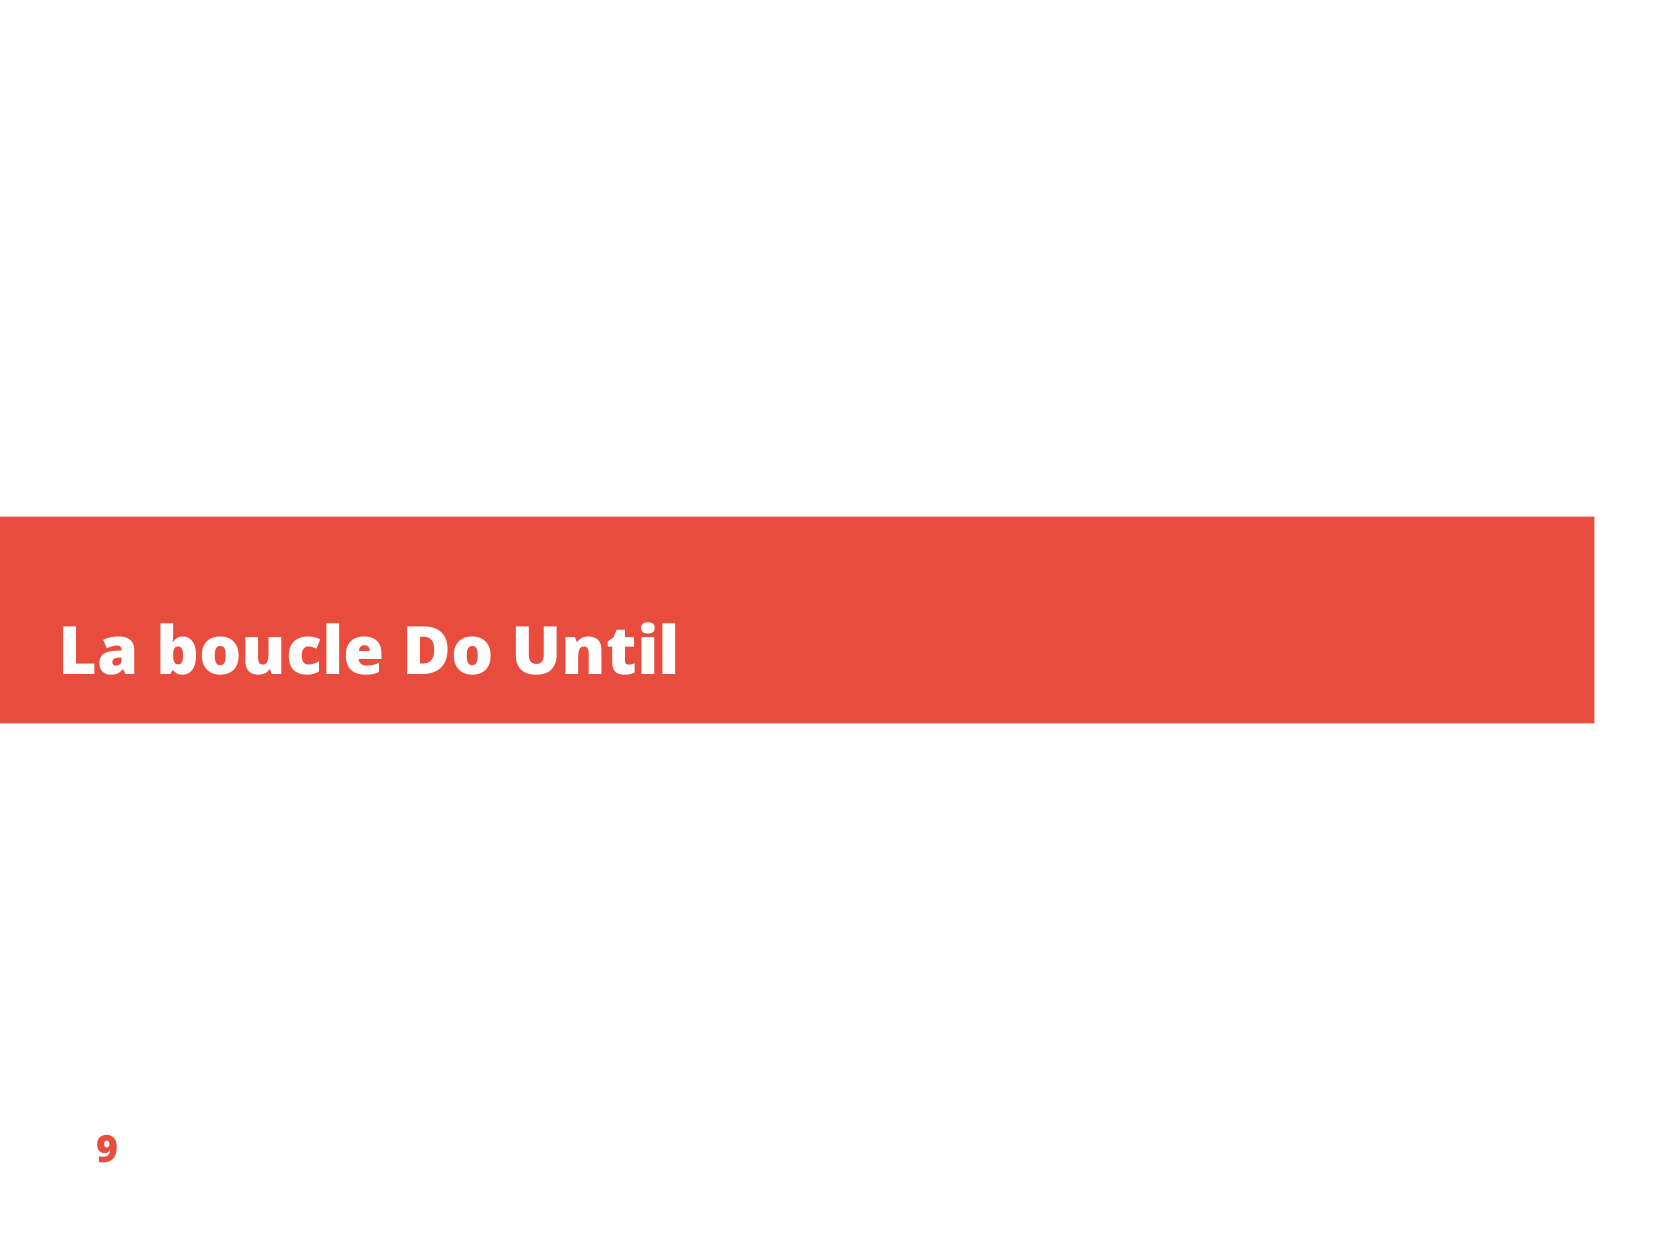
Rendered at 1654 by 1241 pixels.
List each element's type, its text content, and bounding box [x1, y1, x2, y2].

title La boucle Do Until [59, 546, 1595, 694]
